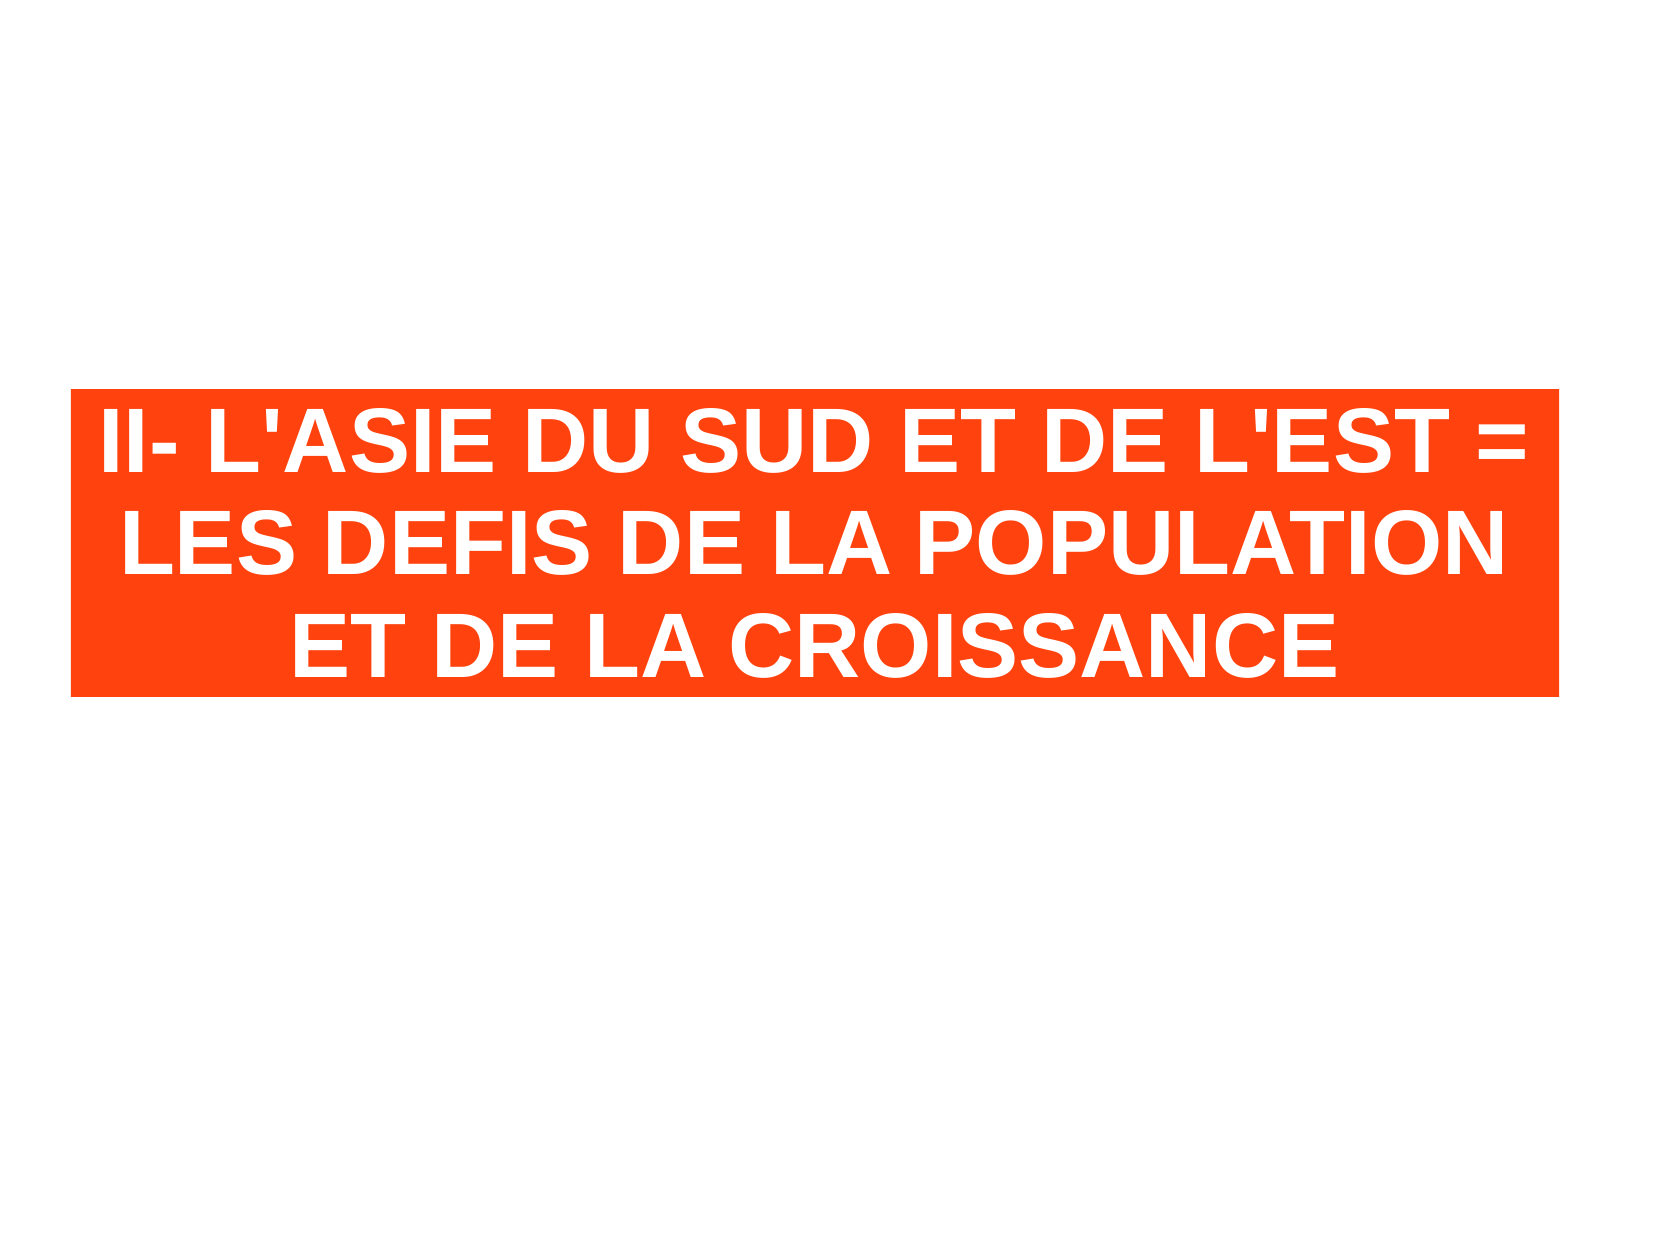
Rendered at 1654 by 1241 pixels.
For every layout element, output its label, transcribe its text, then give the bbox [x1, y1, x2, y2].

title II- L'ASIE DU SUD ET DE L'EST = LES DEFIS DE LA POPULATION ET DE LA CROISSANCE [70, 389, 1560, 697]
